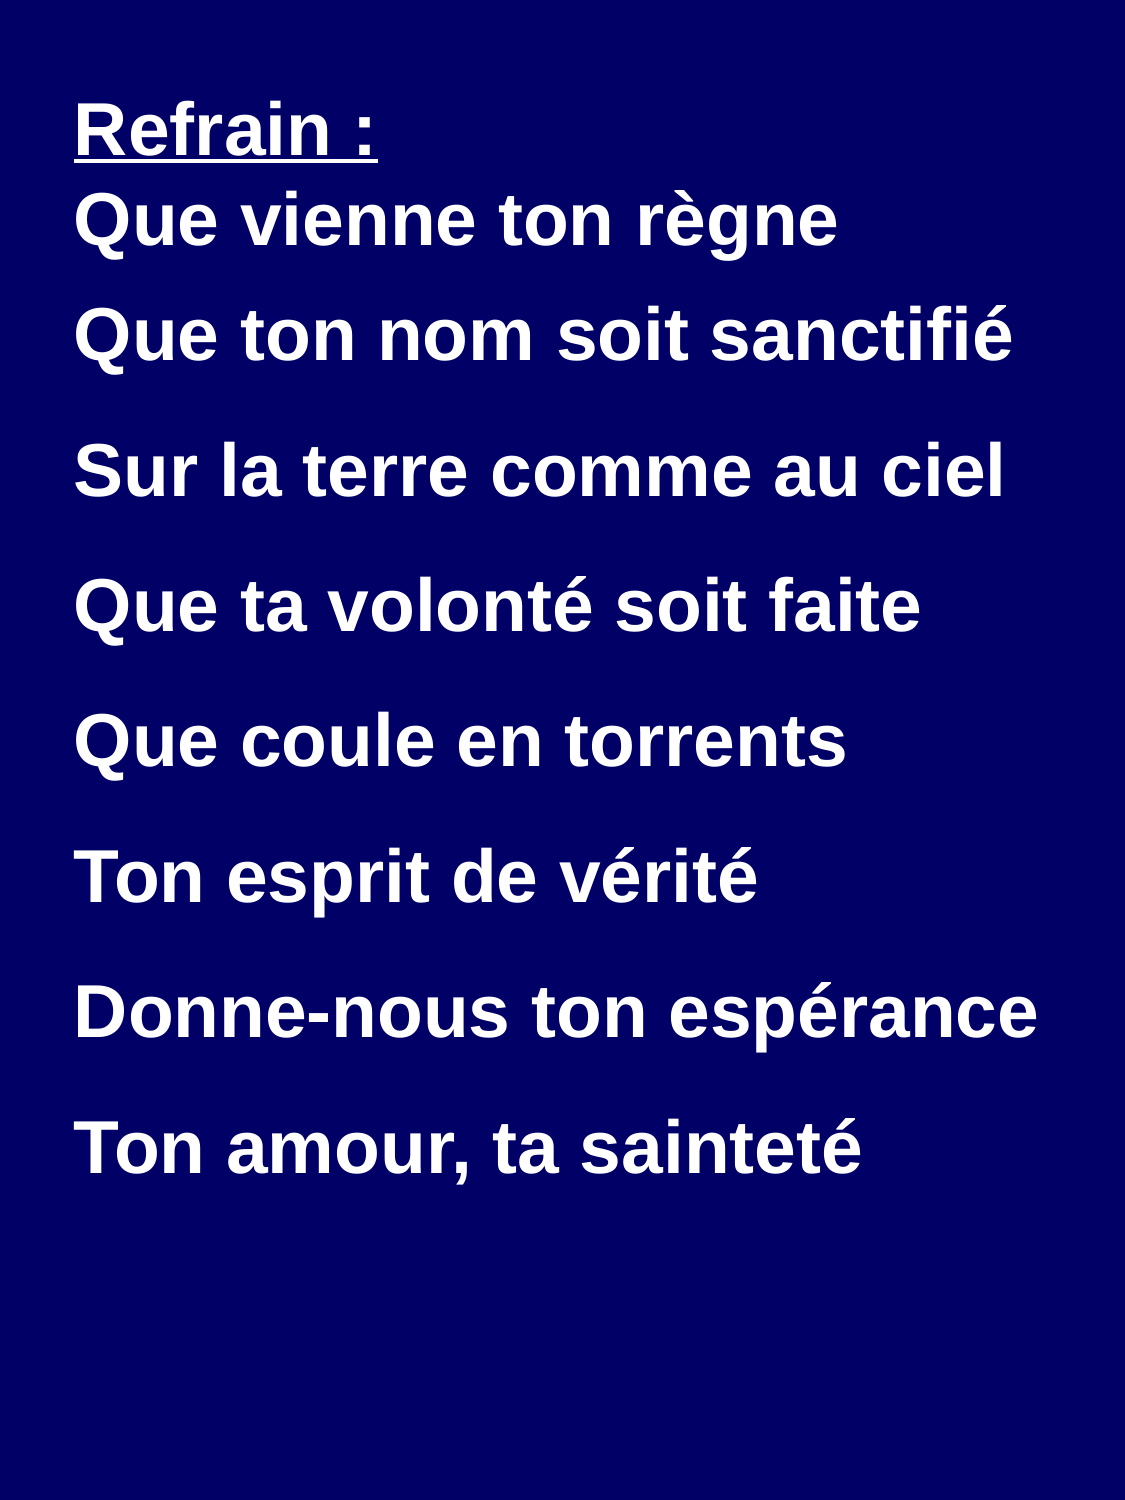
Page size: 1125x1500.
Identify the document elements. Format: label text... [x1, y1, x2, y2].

text_box Refrain : Que vienne ton règne Que ton nom soit sanctifié Sur la terre comme au ciel Que ta volonté soit faite Que coule en torrents Ton esprit de vérité Donne-nous ton espérance Ton amour, ta sainteté [59, 72, 1110, 1386]
